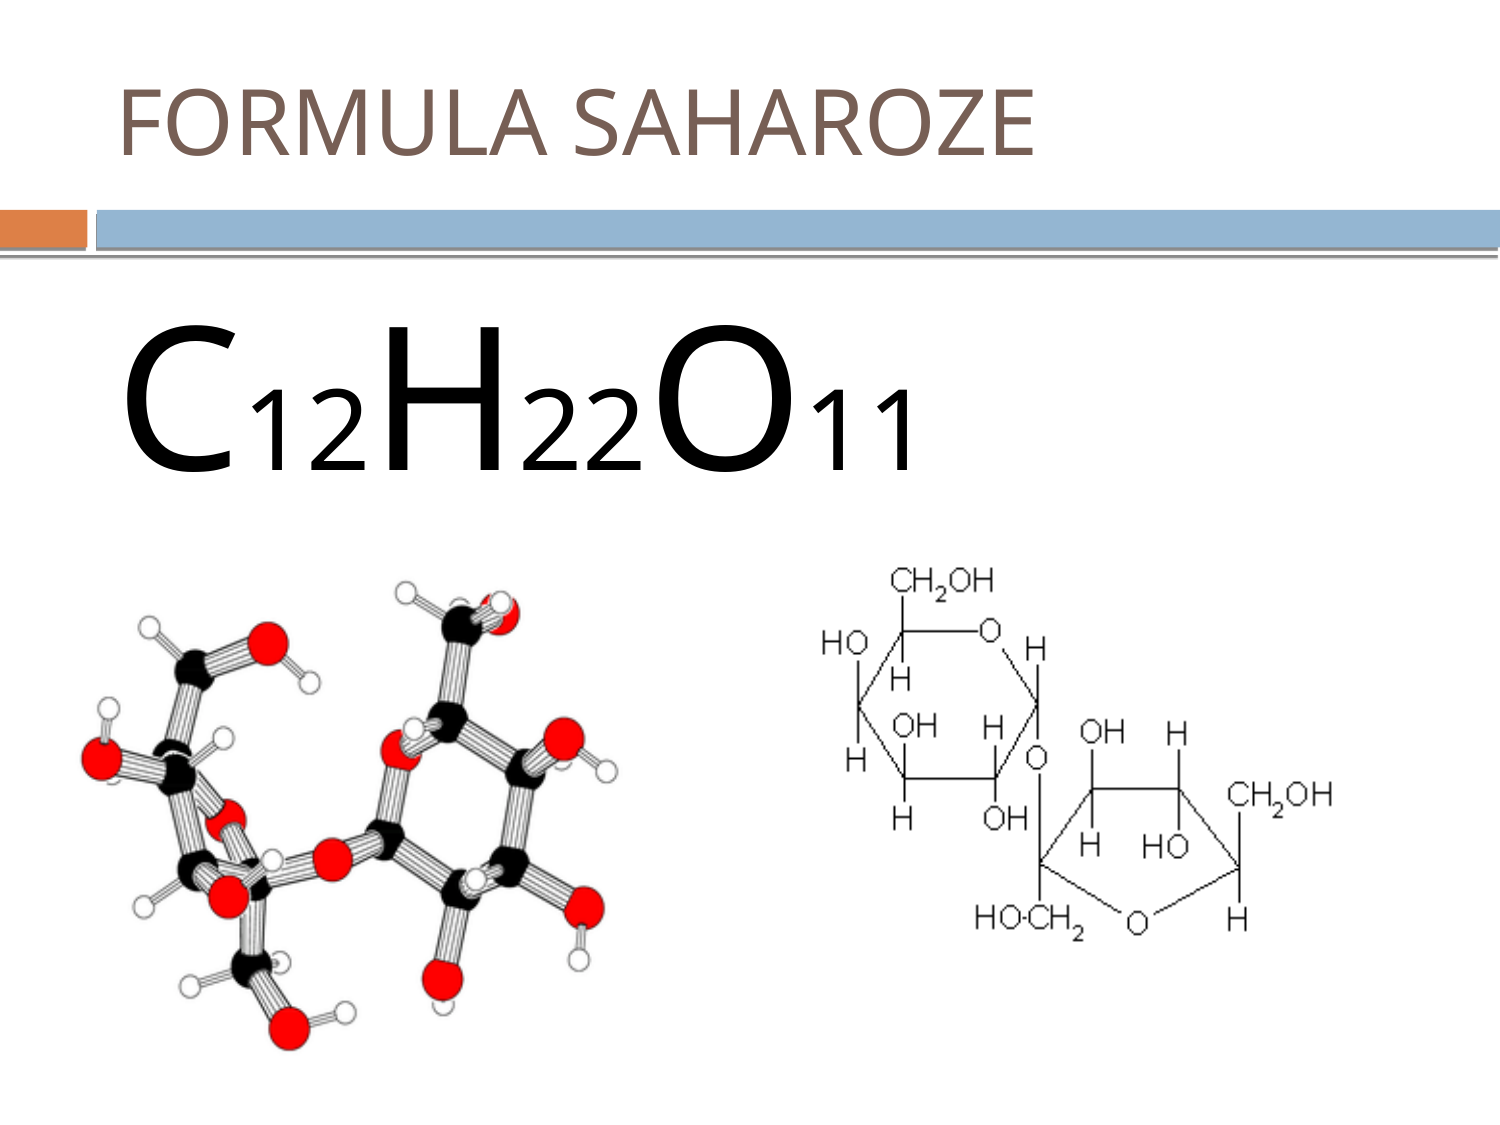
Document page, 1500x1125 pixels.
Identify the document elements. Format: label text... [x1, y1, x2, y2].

picture [785, 550, 1366, 970]
picture [63, 574, 640, 1059]
title FORMULA SAHAROZE [100, 37, 1438, 200]
list C12H22O11 [100, 262, 1438, 1000]
